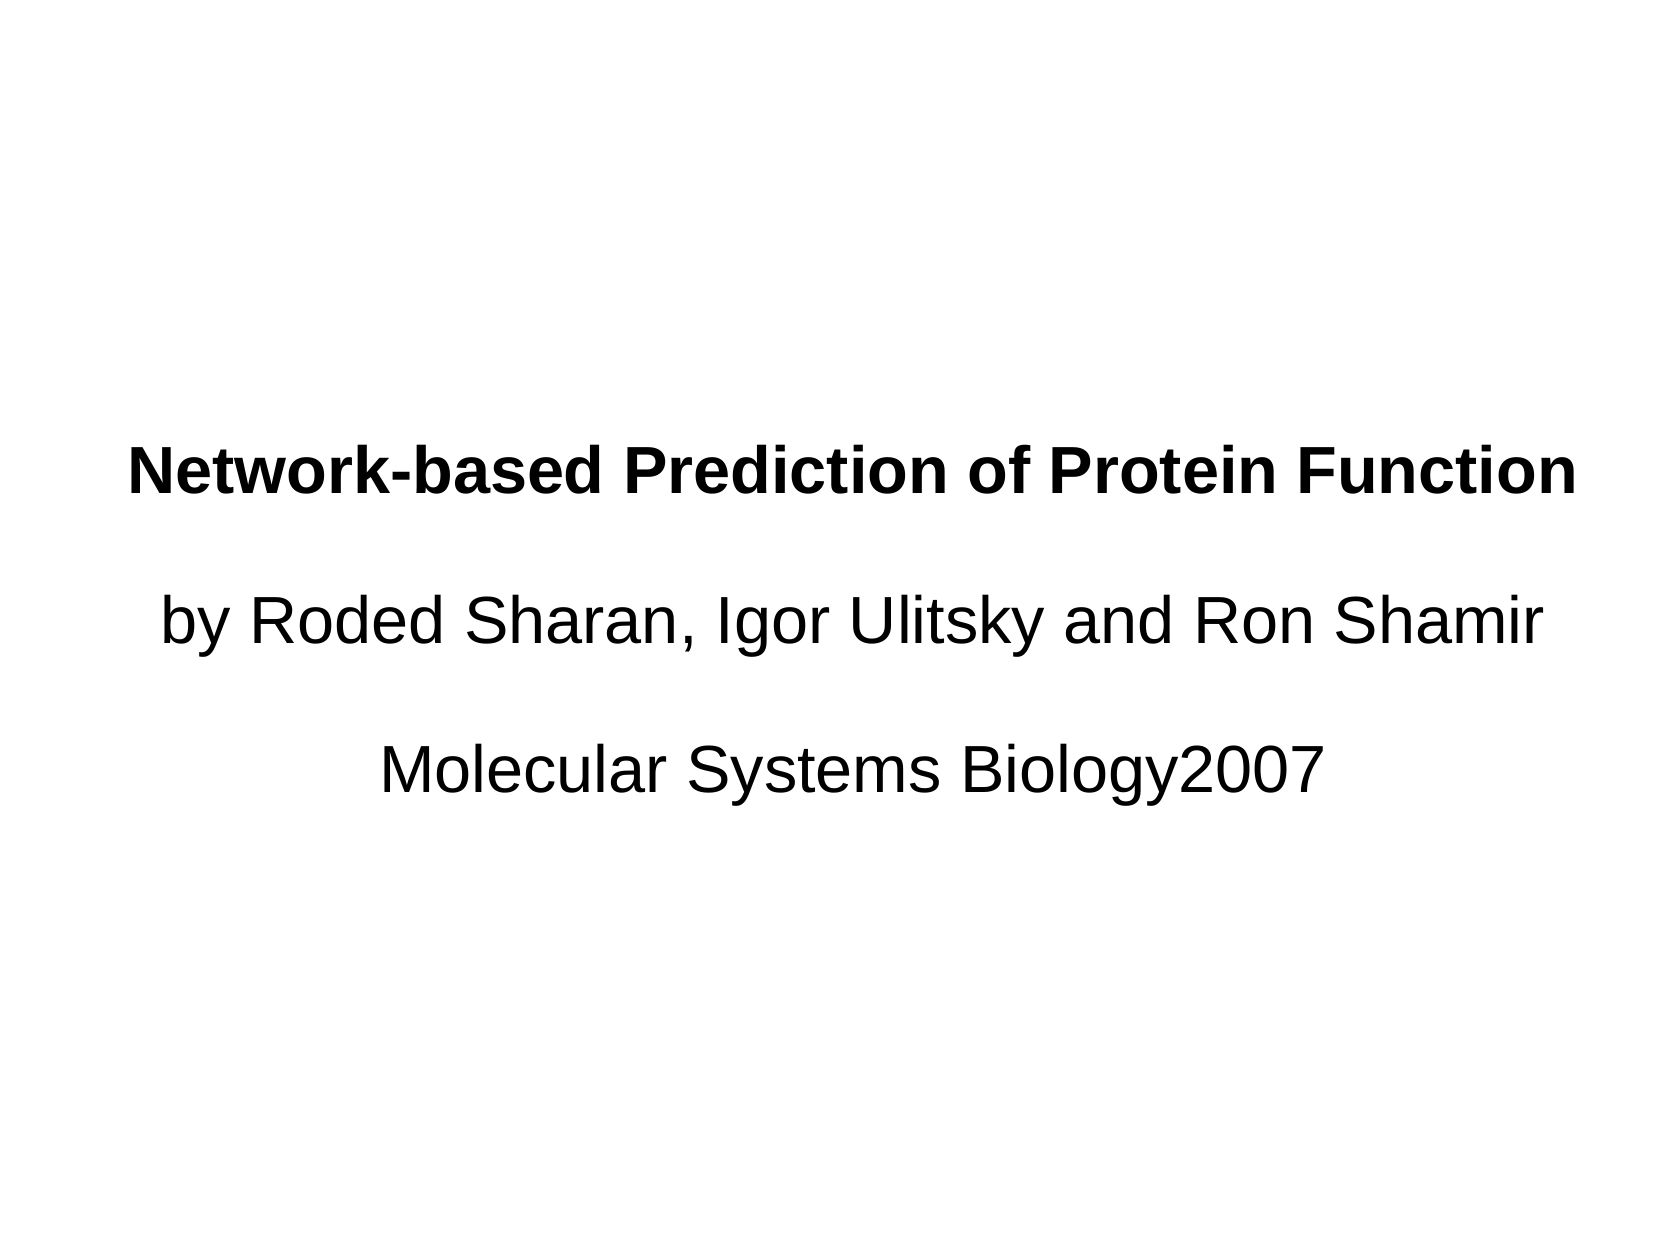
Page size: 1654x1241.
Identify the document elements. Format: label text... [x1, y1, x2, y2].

text_box Network-based Prediction of Protein Function by Roded Sharan, Igor Ulitsky and Ron Shamir Molecular Systems Biology2007 [112, 425, 1595, 815]
